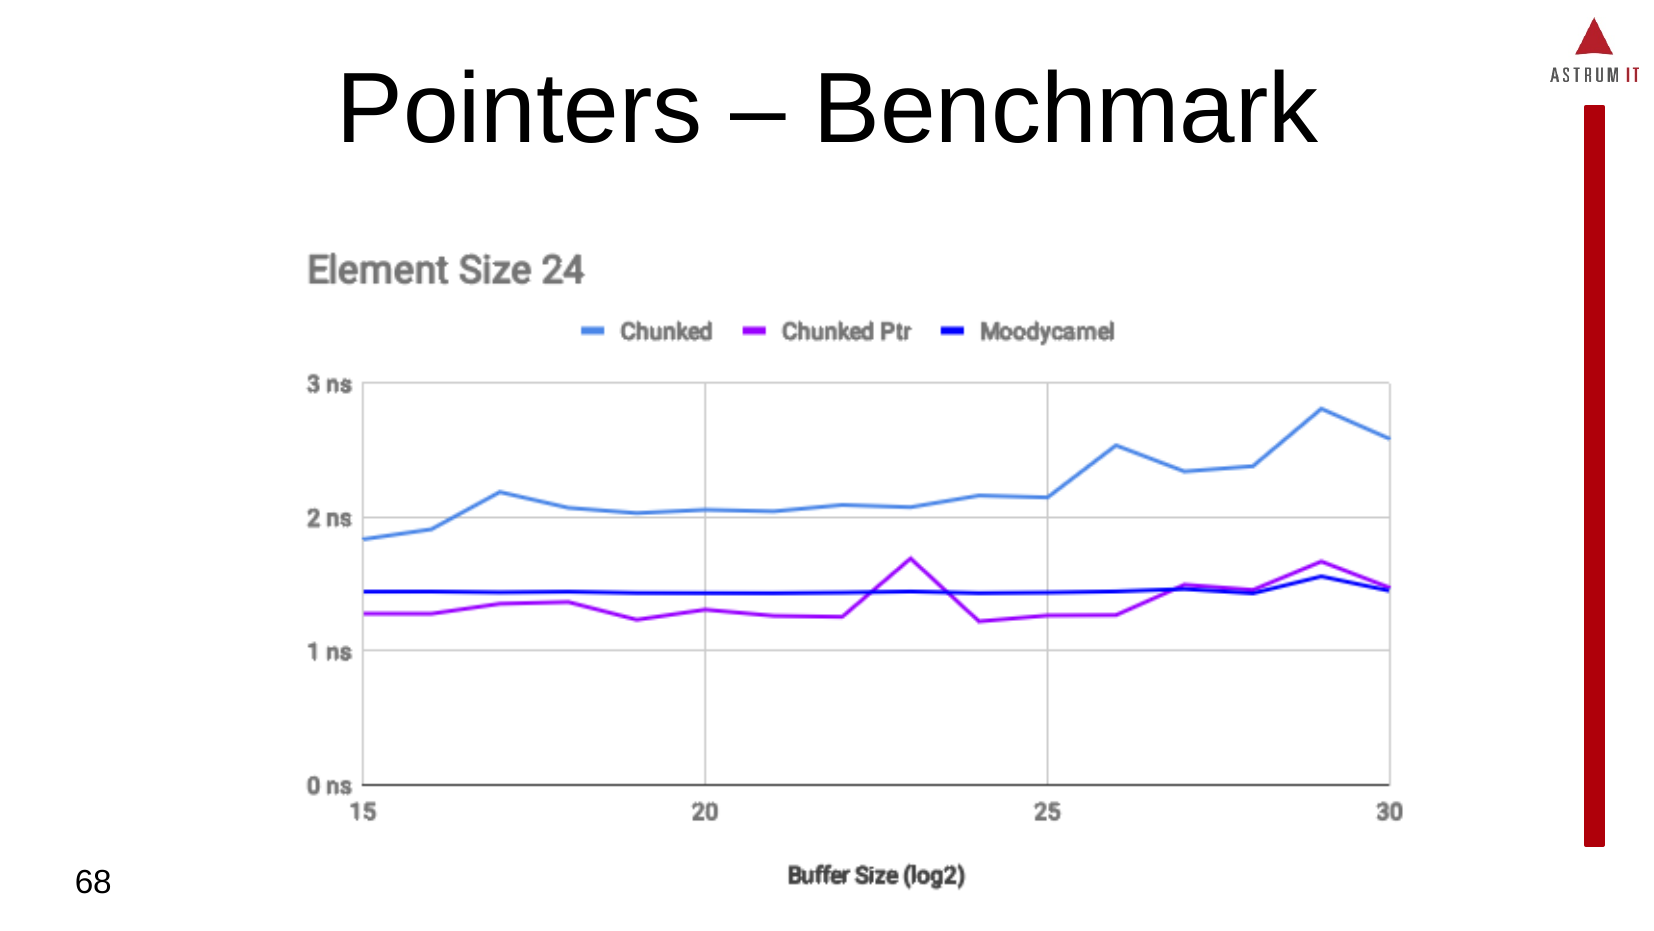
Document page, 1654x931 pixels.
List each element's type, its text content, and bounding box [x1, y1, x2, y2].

picture [270, 209, 1426, 925]
picture [1550, 17, 1639, 82]
title Pointers – Benchmark [114, 30, 1541, 186]
